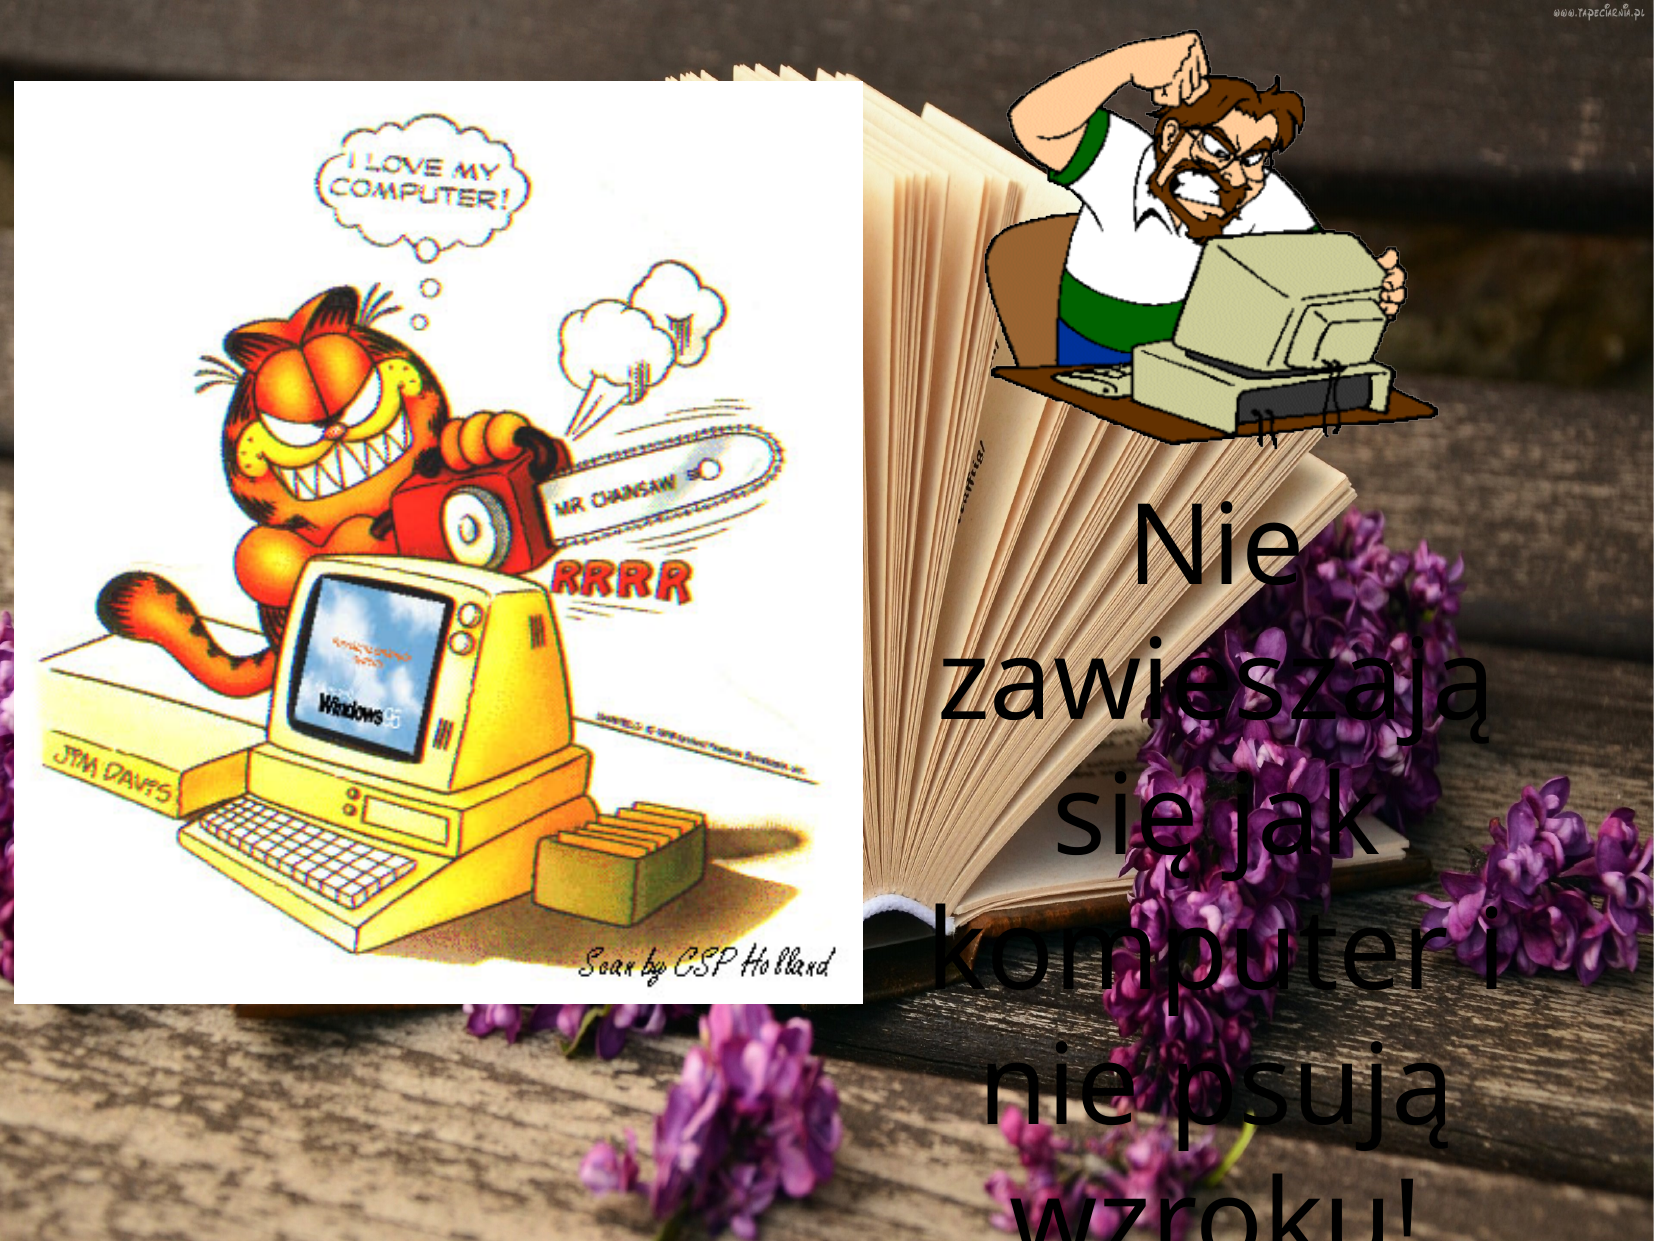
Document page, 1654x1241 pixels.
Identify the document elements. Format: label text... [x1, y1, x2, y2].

picture [14, 81, 863, 1004]
picture [980, 25, 1442, 449]
title Nie zawieszają się jak komputer i nie psują wzroku! [897, 472, 1536, 1241]
